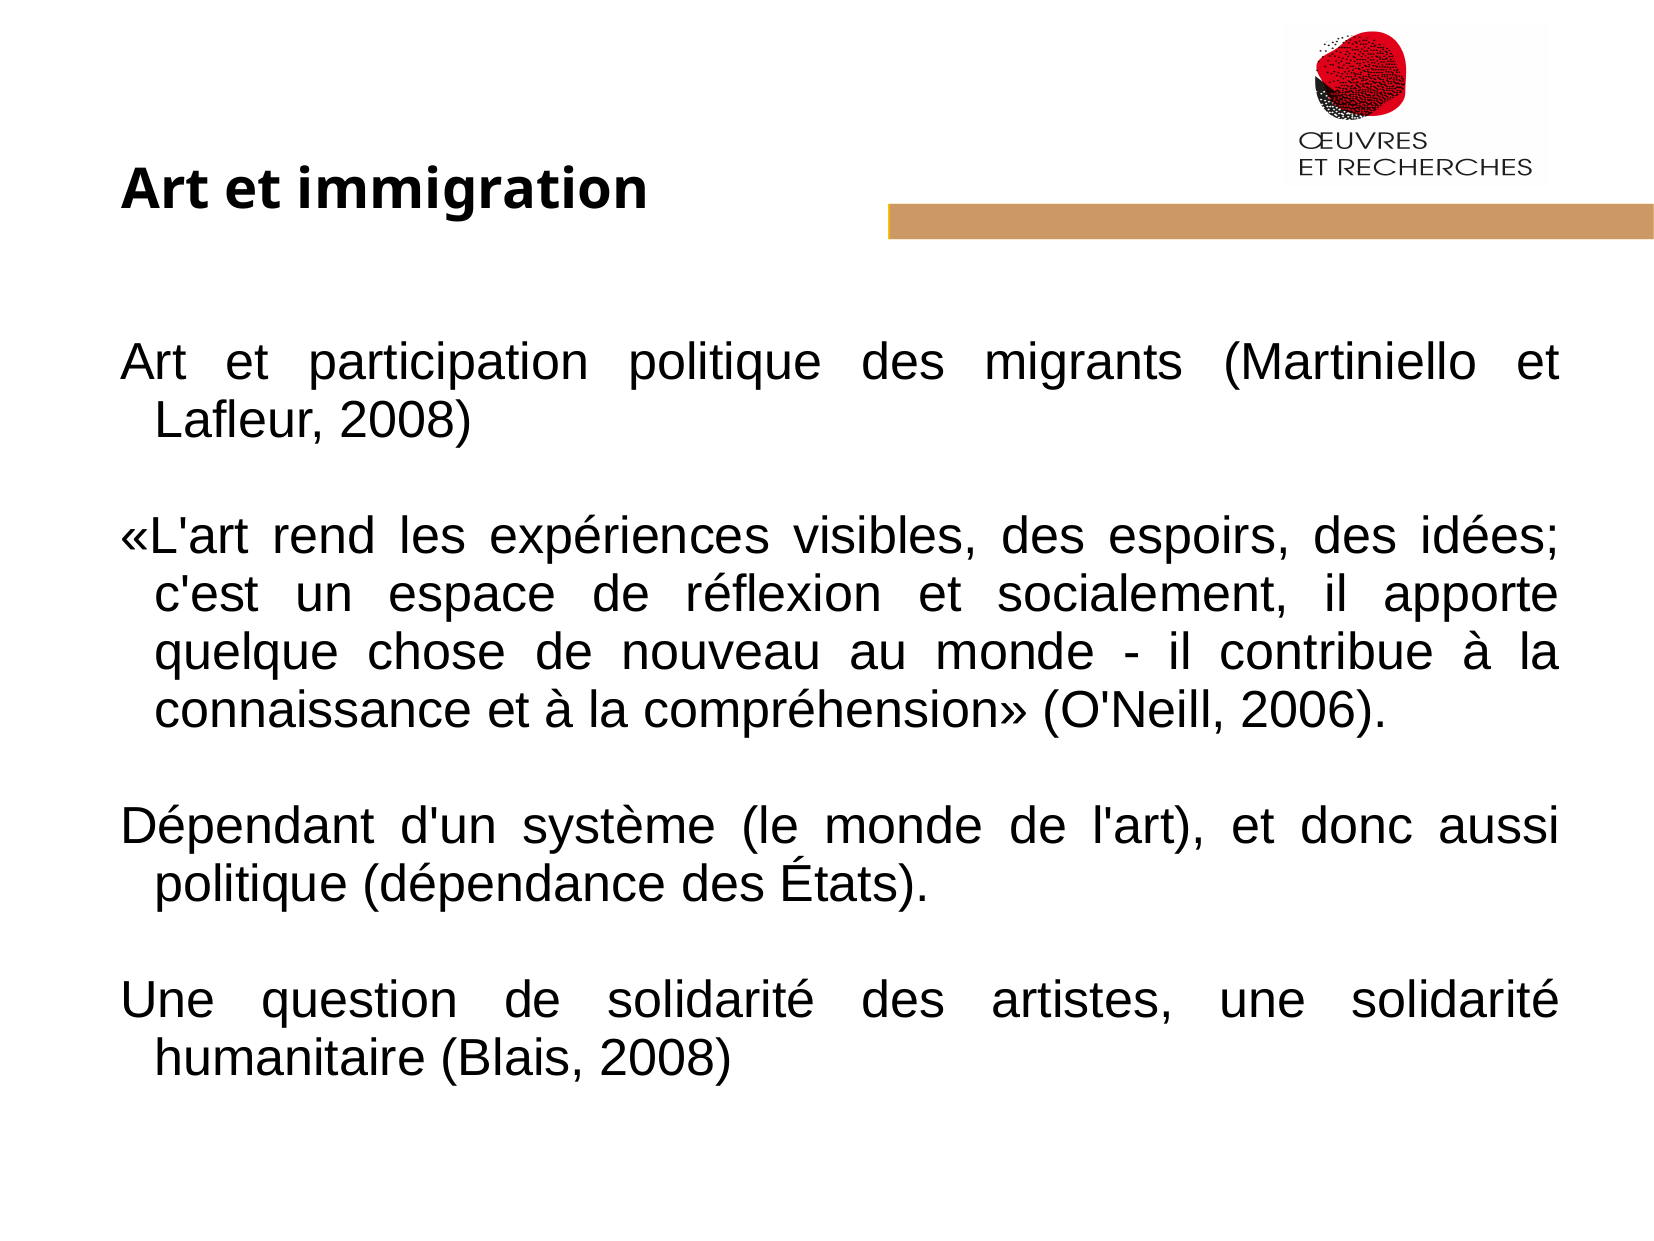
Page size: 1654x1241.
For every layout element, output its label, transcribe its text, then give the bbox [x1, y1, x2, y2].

picture [1284, 23, 1548, 187]
text_box [888, 203, 1654, 240]
text_box Art et immigration [106, 141, 696, 302]
text_box Art et participation politique des migrants (Martiniello et Lafleur, 2008) «L'art rend les expériences visibles, des espoirs, des idées; c'est un espace de réflexion et socialement, il apporte quelque chose de nouveau au monde - il contribue à la connaissance et à la compréhension» (O'Neill, 2006). Dépendant d'un système (le monde de l'art), et donc aussi politique (dépendance des États). Une question de solidarité des artistes, une solidarité humanitaire (Blais, 2008) [104, 325, 1576, 1211]
